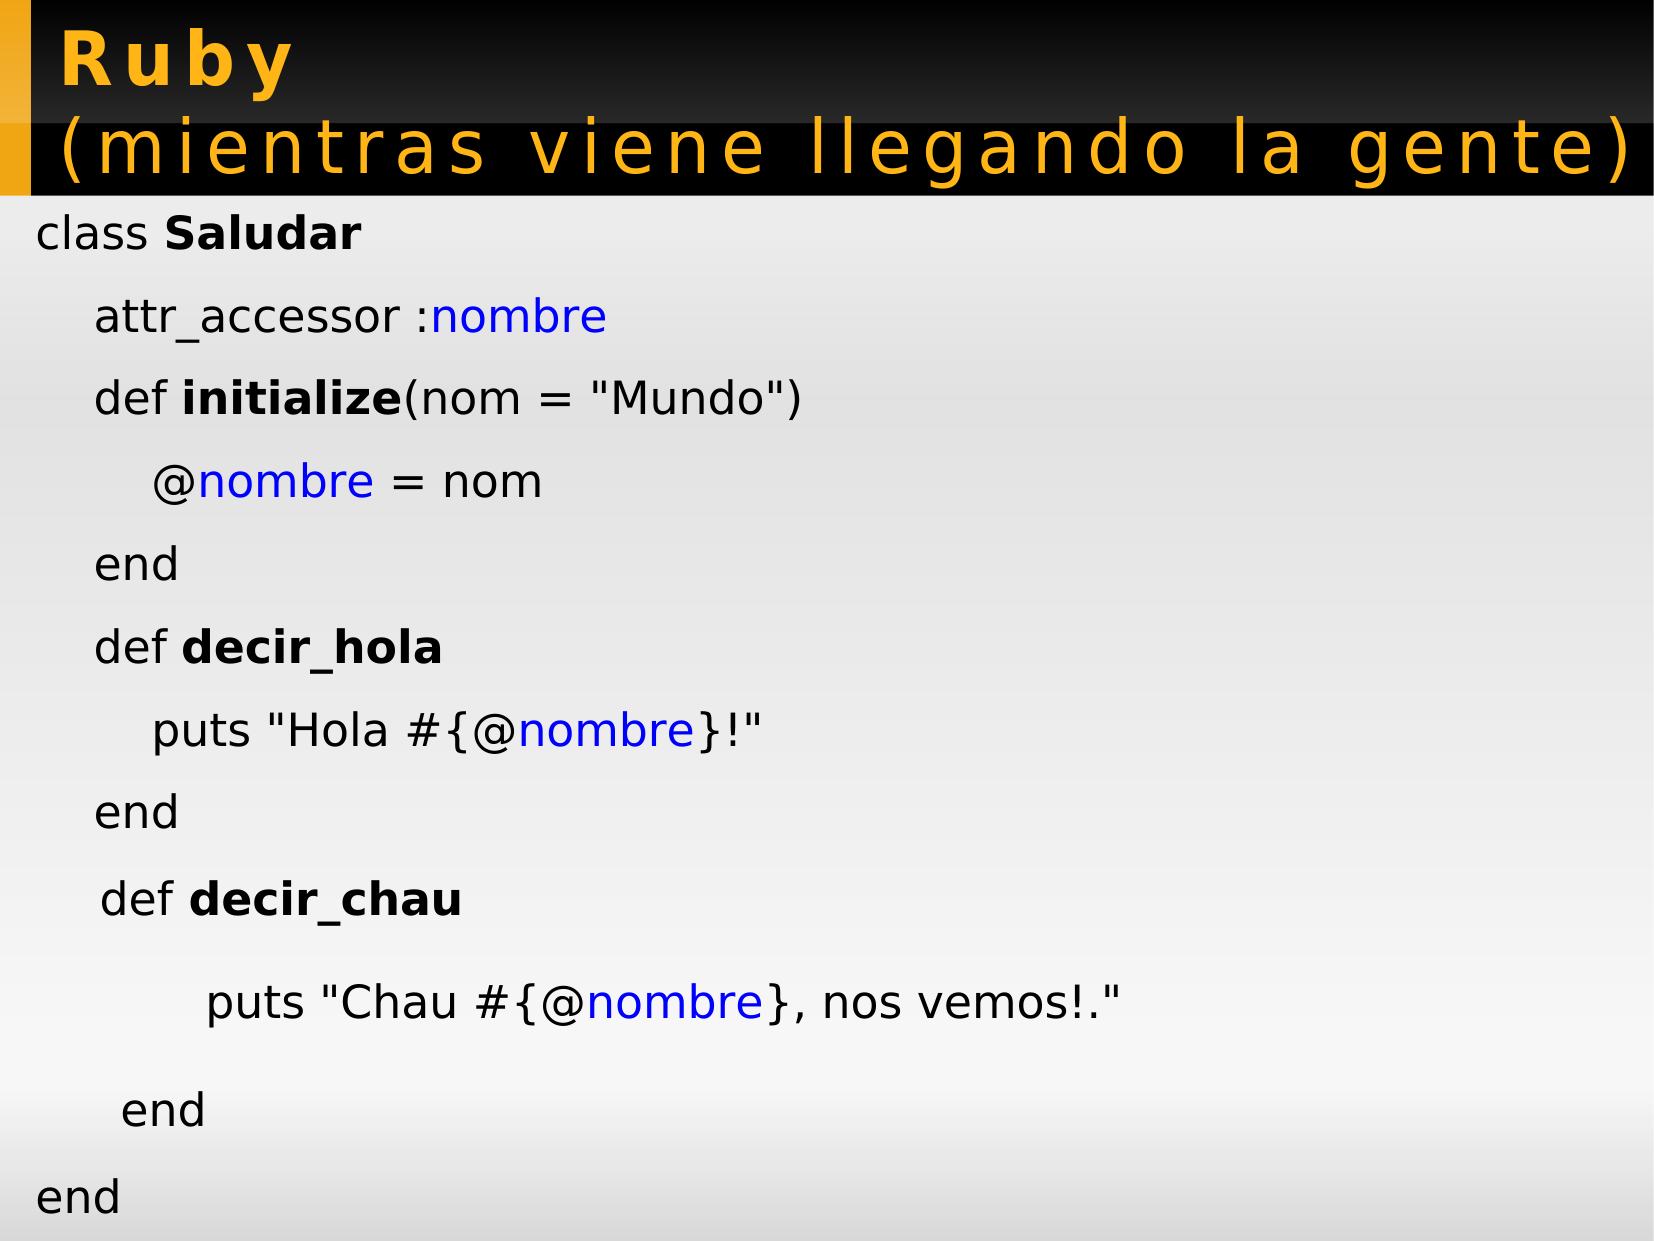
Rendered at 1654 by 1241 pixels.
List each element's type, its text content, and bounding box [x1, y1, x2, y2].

picture [0, 0, 1654, 1241]
title Ruby (mientras viene llegando la gente) [58, 16, 1654, 191]
list class Saludar attr_accessor :nombre def initialize(nom = "Mundo") @nombre = nom end def decir_hola puts "Hola #{@nombre}!" end def decir_chau puts "Chau #{@nombre}, nos vemos!." end end [17, 206, 1625, 1225]
